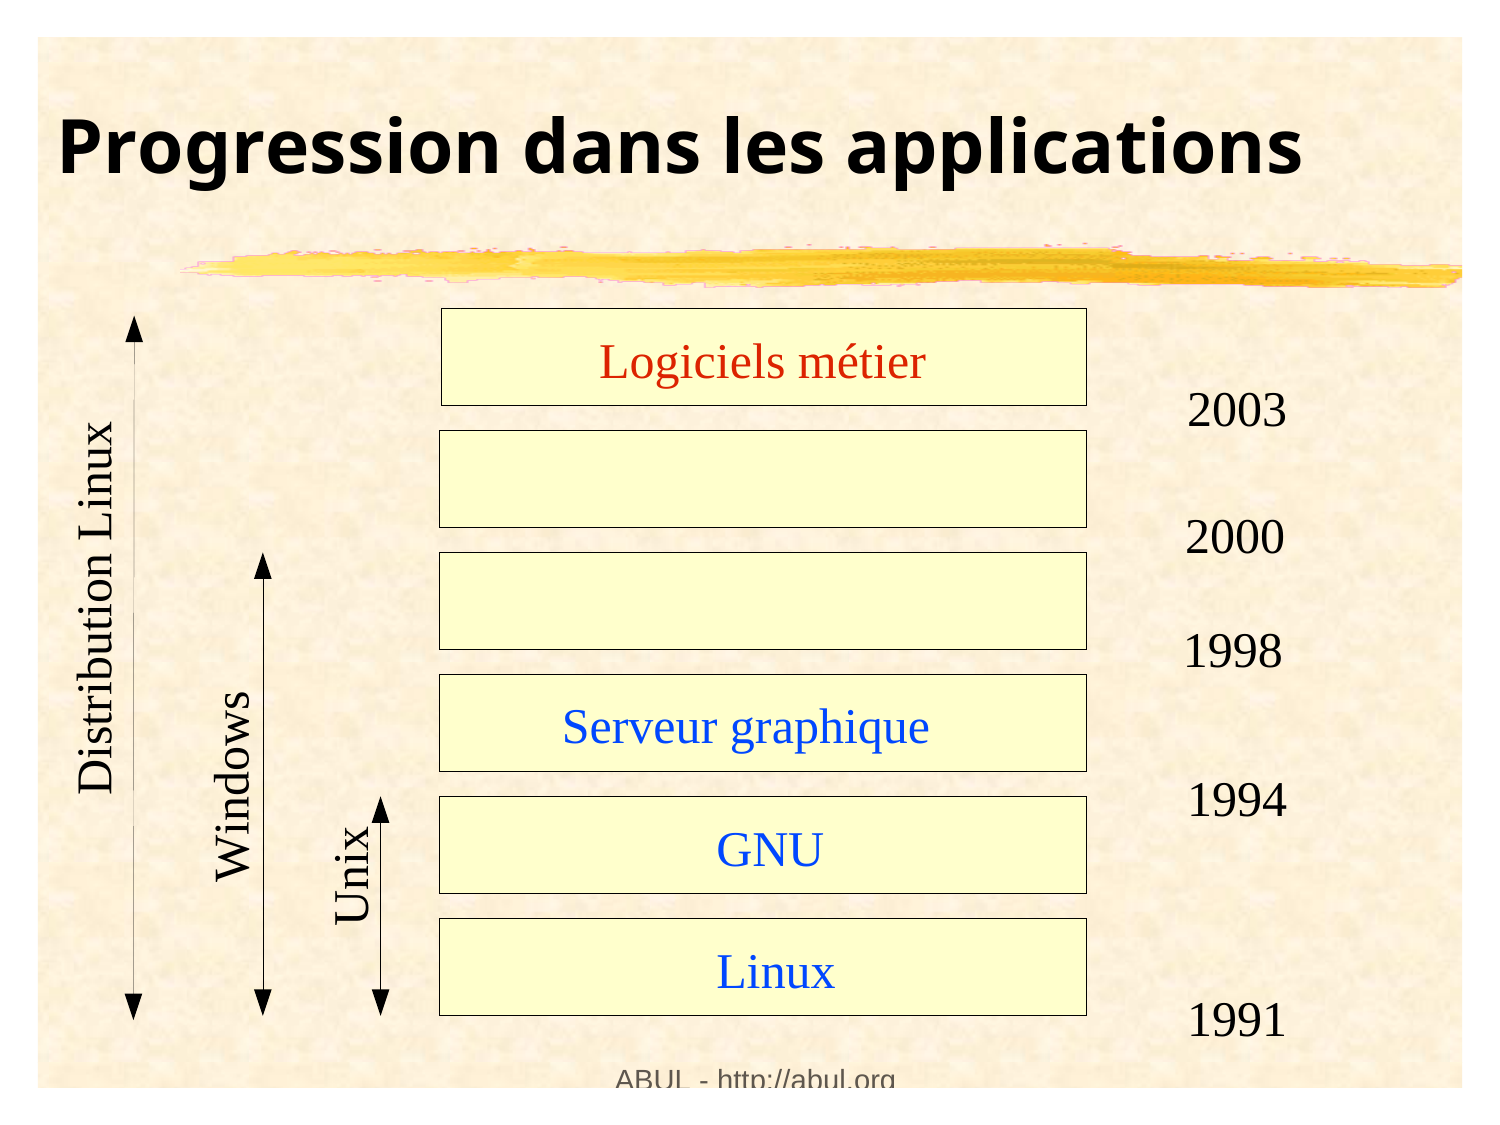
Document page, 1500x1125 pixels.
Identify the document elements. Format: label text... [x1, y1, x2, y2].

text_box 1994 [1175, 771, 1301, 842]
text_box Serveur graphique [549, 698, 1023, 769]
text_box Distribution Linux [66, 378, 134, 808]
text_box Bureaux [439, 552, 1087, 650]
picture [639, 1081, 649, 1088]
picture [37, 37, 1463, 1088]
picture [722, 1076, 729, 1088]
picture [811, 1076, 818, 1088]
text_box 2003 [1175, 381, 1301, 451]
text_box Logiciels métier [587, 334, 990, 404]
text_box GNU [704, 822, 825, 892]
text_box Windows [204, 651, 274, 895]
text_box 2000 [1173, 508, 1298, 578]
text_box [439, 674, 1087, 772]
title Progression dans les applications [56, 37, 1463, 251]
text_box [439, 796, 1087, 894]
text_box Linux [704, 944, 842, 1014]
picture [883, 1076, 891, 1088]
picture [738, 1076, 743, 1088]
text_box Bureautique [439, 430, 1087, 528]
picture [618, 1084, 630, 1088]
text_box 1998 [1171, 623, 1296, 693]
text_box 1991 [1175, 991, 1301, 1061]
text_box [441, 308, 1087, 406]
text_box Unix [323, 813, 439, 939]
picture [754, 1076, 761, 1088]
picture [858, 1076, 866, 1088]
picture [794, 1082, 801, 1088]
text_box [439, 918, 1087, 1016]
picture [620, 1073, 627, 1082]
picture [639, 1072, 648, 1078]
